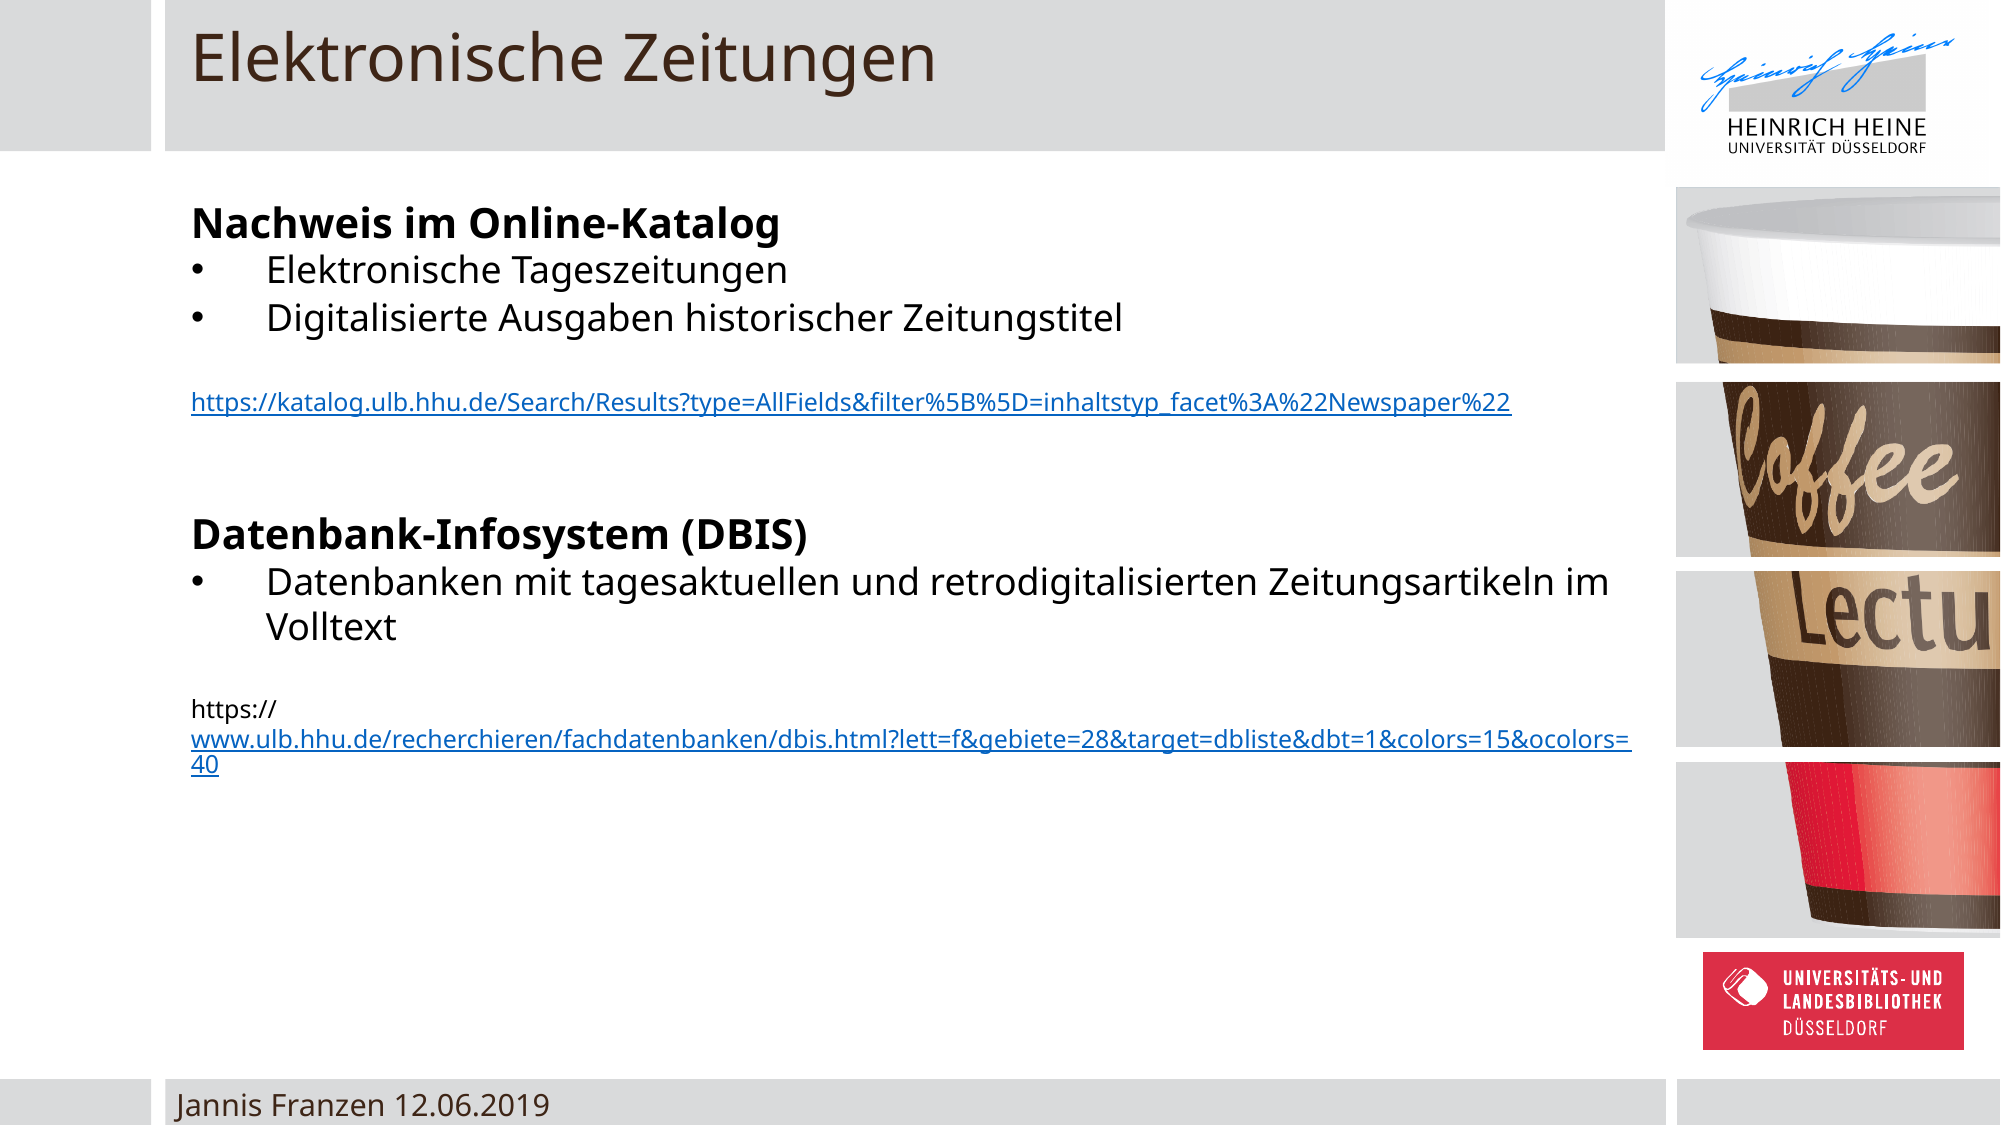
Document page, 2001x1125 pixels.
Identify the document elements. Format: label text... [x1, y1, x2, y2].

text_box Jannis Franzen 12.06.2019 [176, 1080, 1654, 1123]
picture [1665, 0, 2001, 938]
text_box Elektronische Zeitungen [176, 7, 1654, 102]
text_box Nachweis im Online-Katalog Elektronische Tageszeitungen Digitalisierte Ausgaben historischer Zeitungstitel https://katalog.ulb.hhu.de/Search/Results?type=AllFields&filter%5B%5D=inhaltstyp_facet%3A%22Newspaper%22 Datenbank-Infosystem (DBIS) Datenbanken mit tagesaktuellen und retrodigitalisierten Zeitungsartikeln im Volltext https://www.ulb.hhu.de/recherchieren/fachdatenbanken/dbis.html?lett=f&gebiete=28&target=dbliste&dbt=1&colors=15&ocolors=40 [176, 189, 1654, 1001]
